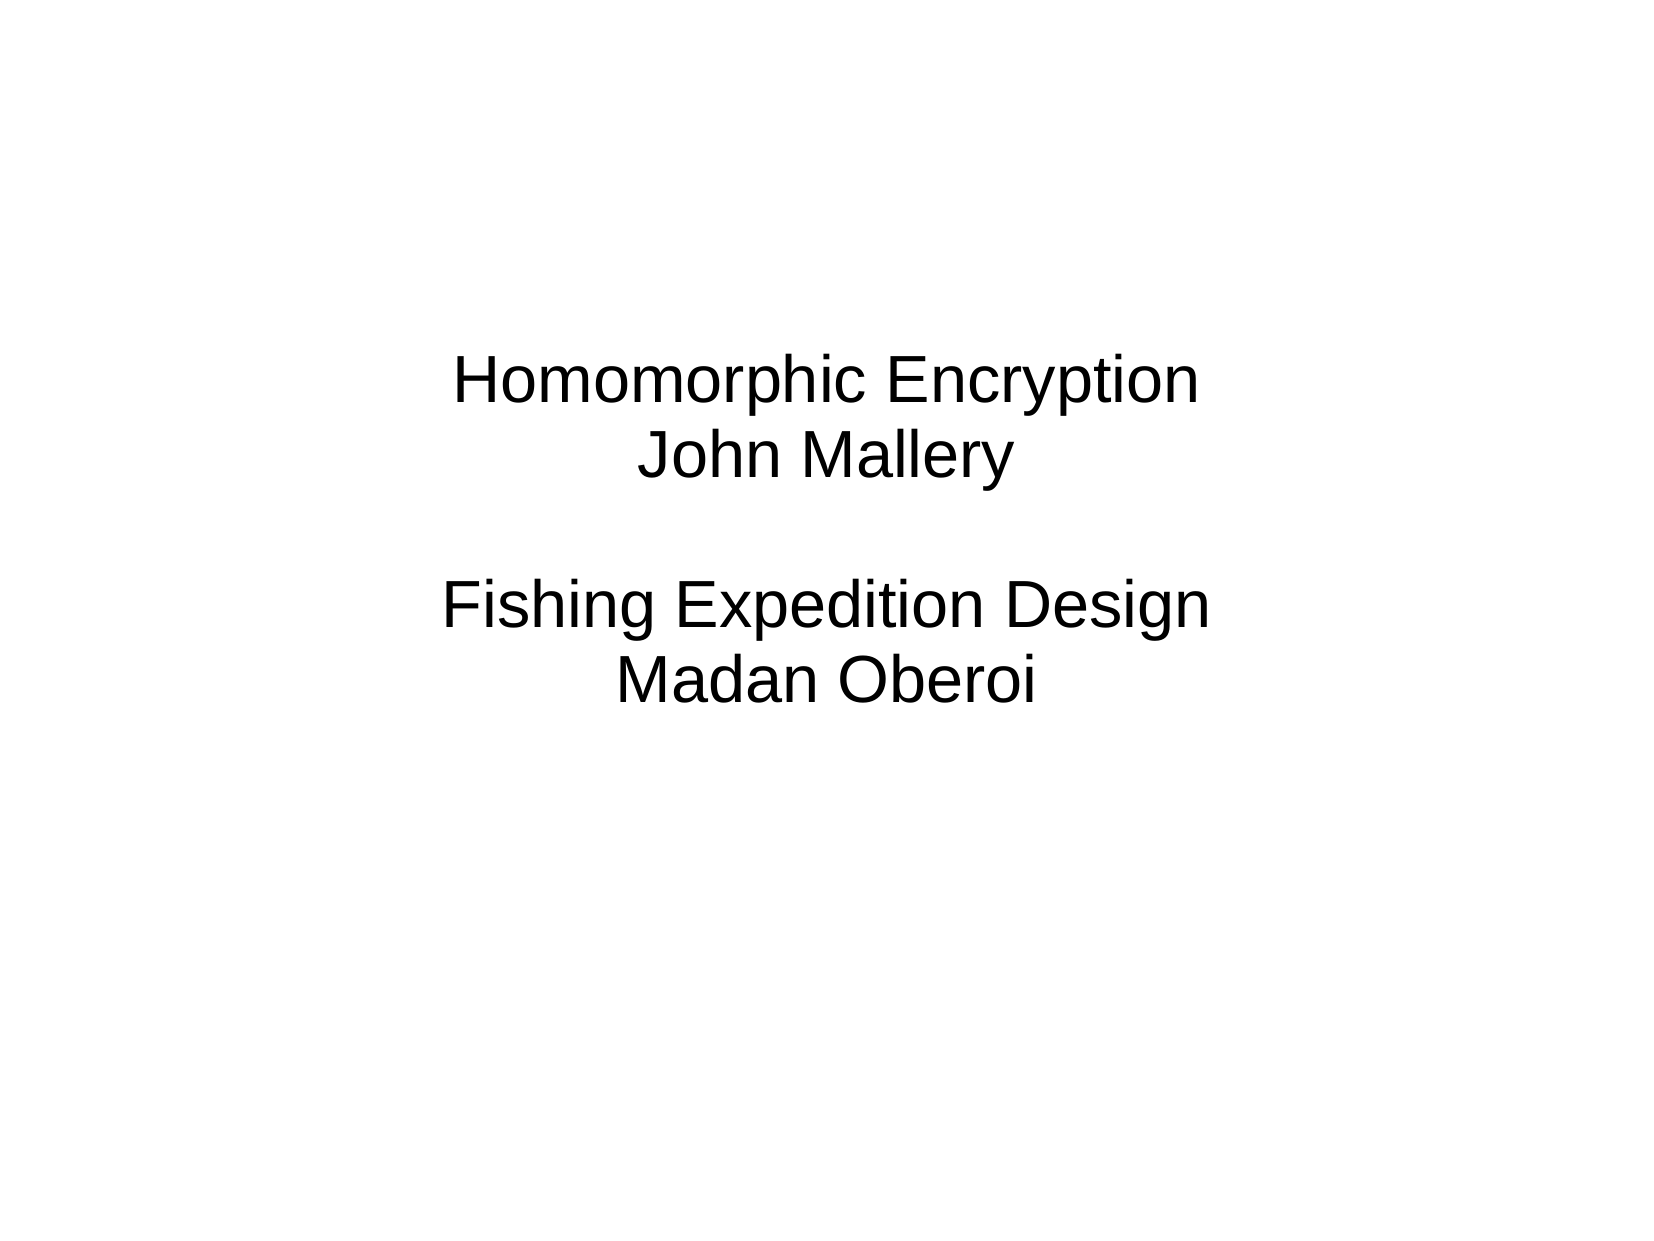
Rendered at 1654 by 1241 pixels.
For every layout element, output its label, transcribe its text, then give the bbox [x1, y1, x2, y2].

subtitle Homomorphic Encryption John Mallery Fishing Expedition Design Madan Oberoi [82, 49, 1571, 1010]
